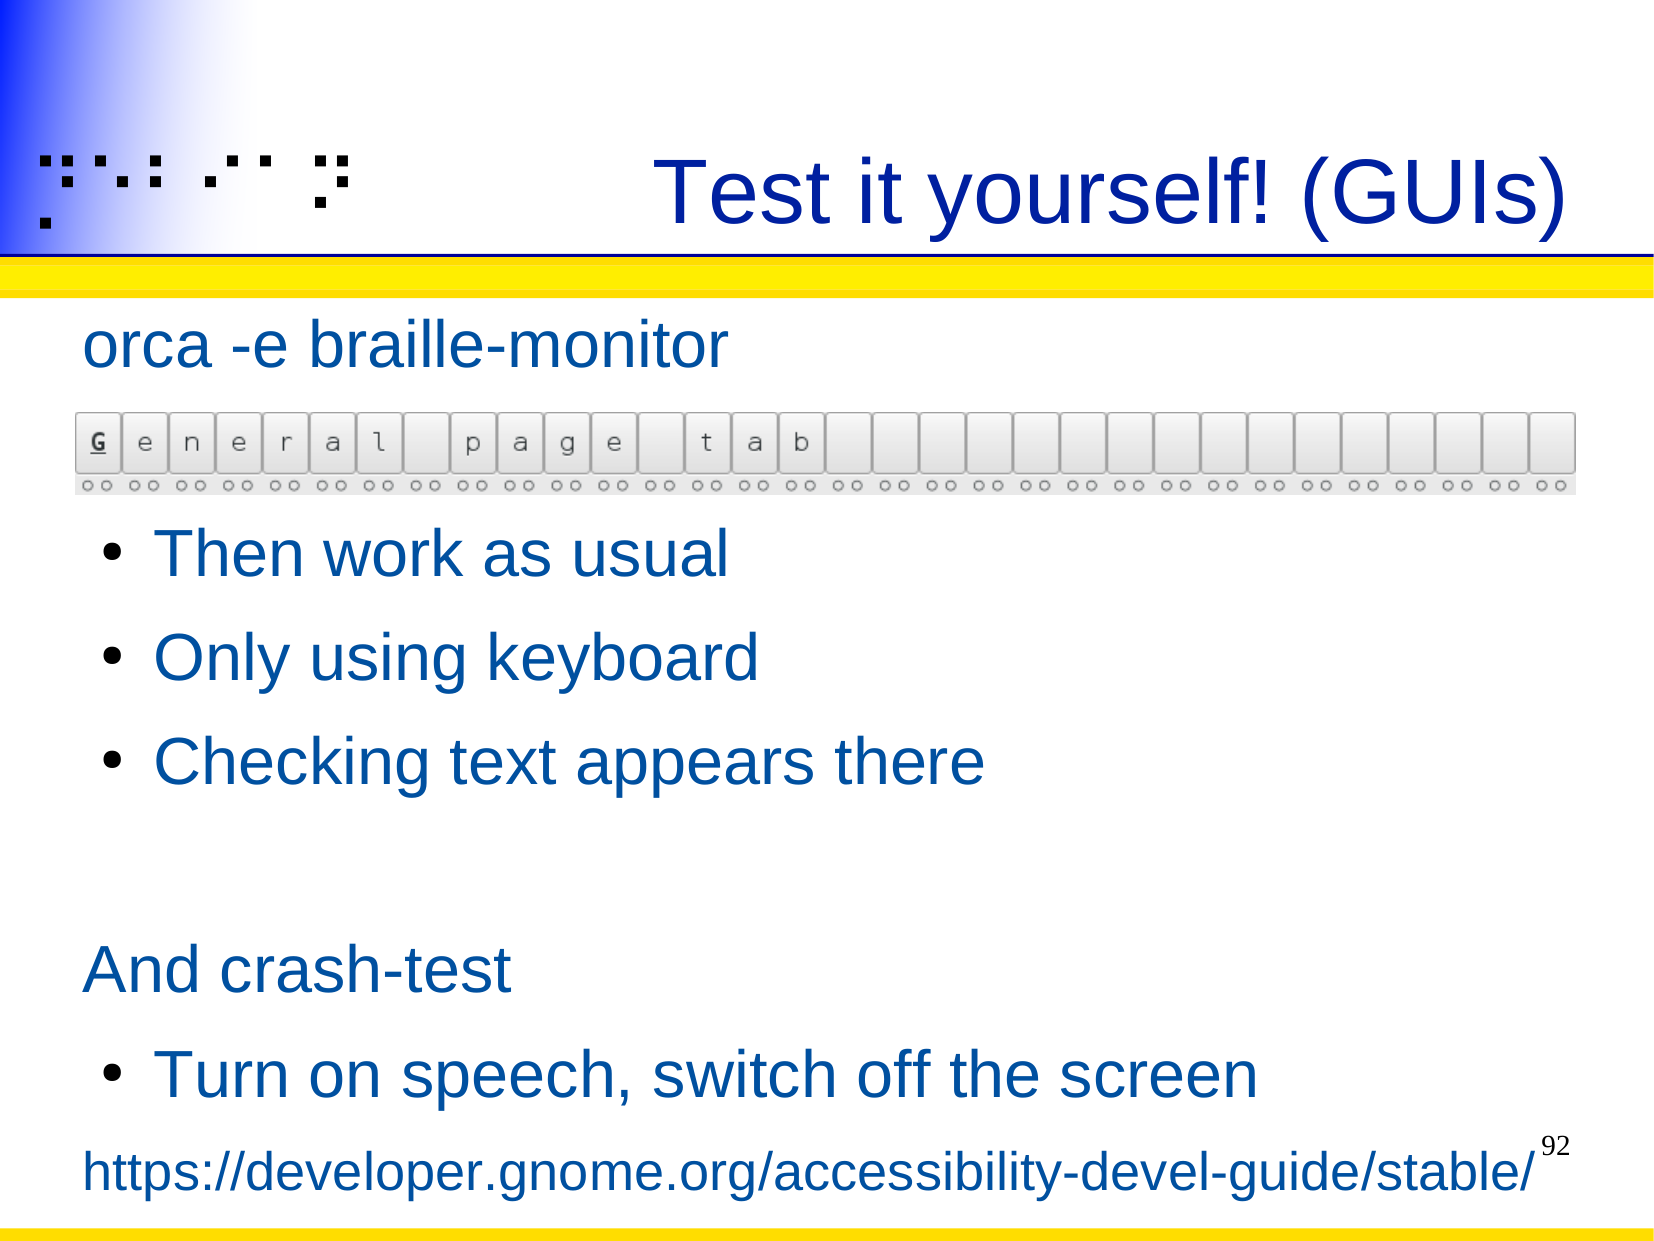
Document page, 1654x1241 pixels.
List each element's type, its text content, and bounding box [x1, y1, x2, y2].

picture [75, 412, 1576, 496]
title Test it yourself! (GUIs) [372, 134, 1571, 250]
list orca -e braille-monitor Then work as usual Only using keyboard Checking text appears there And crash-test Turn on speech, switch off the screen https://developer.gnome.org/accessibility-devel-guide/stable/ [82, 496, 1571, 1202]
list orca -e braille-monitor Then work as usual Only using keyboard Checking text appears there And crash-test Turn on speech, switch off the screen https://developer.gnome.org/accessibility-devel-guide/stable/ [82, 307, 1571, 412]
